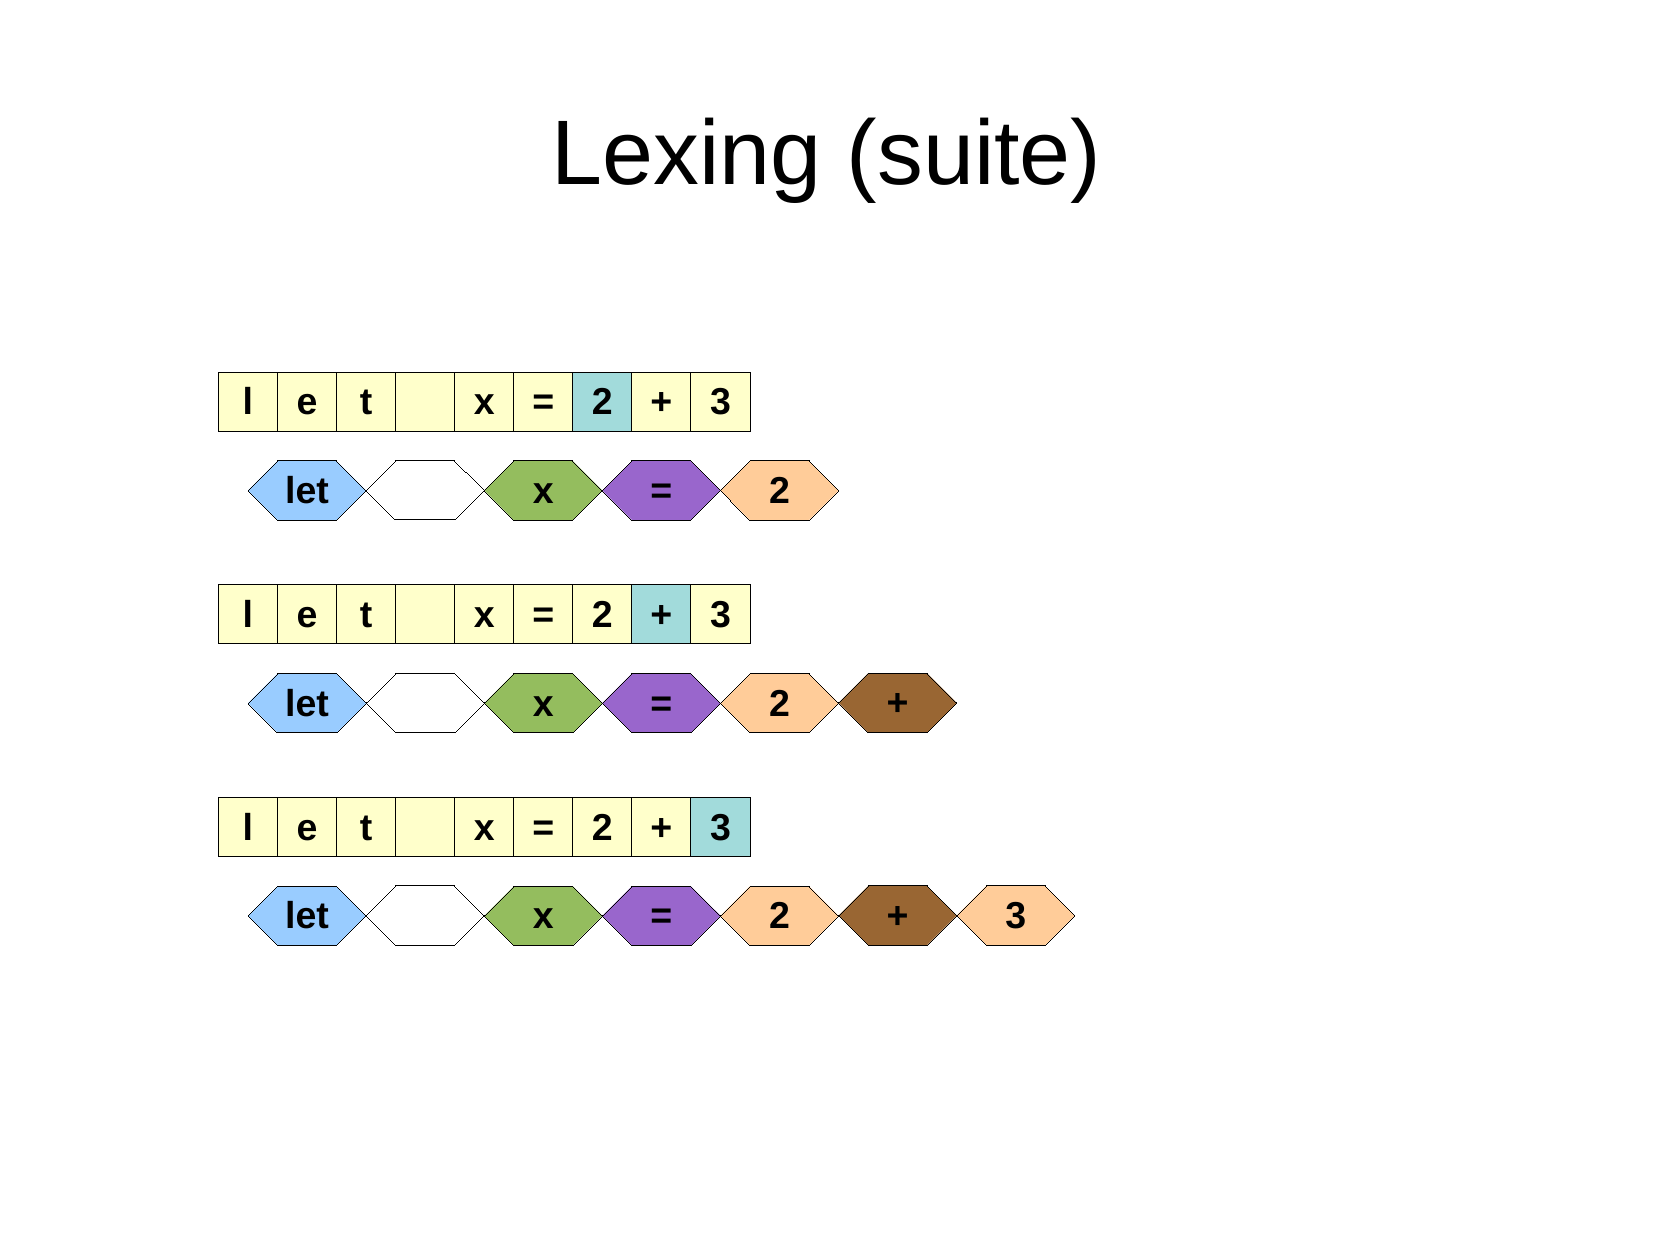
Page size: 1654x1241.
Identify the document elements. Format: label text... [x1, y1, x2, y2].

text_box + [838, 885, 957, 946]
text_box e [277, 372, 336, 432]
text_box 2 [720, 673, 838, 733]
text_box [366, 460, 485, 520]
text_box 3 [690, 372, 751, 432]
text_box = [602, 886, 720, 946]
text_box x [484, 460, 602, 521]
text_box l [218, 797, 277, 857]
text_box let [248, 460, 366, 521]
text_box l [218, 584, 277, 644]
text_box + [631, 797, 690, 857]
text_box [395, 584, 454, 644]
text_box = [513, 797, 572, 857]
text_box e [277, 584, 336, 644]
title Lexing (suite) [82, 49, 1571, 257]
text_box t [336, 797, 395, 857]
text_box x [454, 797, 513, 857]
text_box 3 [690, 584, 751, 644]
text_box t [336, 584, 395, 644]
text_box x [484, 886, 602, 946]
text_box [395, 797, 454, 857]
text_box x [454, 584, 513, 644]
text_box [366, 673, 485, 733]
text_box [395, 372, 454, 432]
text_box t [336, 372, 395, 432]
text_box 3 [690, 797, 751, 857]
text_box 2 [572, 584, 631, 644]
text_box + [838, 673, 957, 733]
text_box let [248, 886, 366, 946]
text_box 2 [720, 886, 839, 946]
text_box = [513, 372, 572, 432]
text_box 2 [572, 372, 631, 432]
text_box e [277, 797, 336, 857]
text_box [366, 885, 485, 946]
text_box = [602, 460, 720, 521]
text_box = [602, 673, 720, 733]
text_box 3 [957, 885, 1075, 946]
text_box = [513, 584, 572, 644]
text_box x [454, 372, 513, 432]
text_box l [218, 372, 277, 432]
text_box 2 [720, 460, 839, 521]
text_box 2 [572, 797, 631, 857]
text_box x [485, 673, 602, 733]
text_box let [248, 673, 366, 733]
text_box + [631, 372, 690, 432]
text_box + [631, 584, 690, 644]
